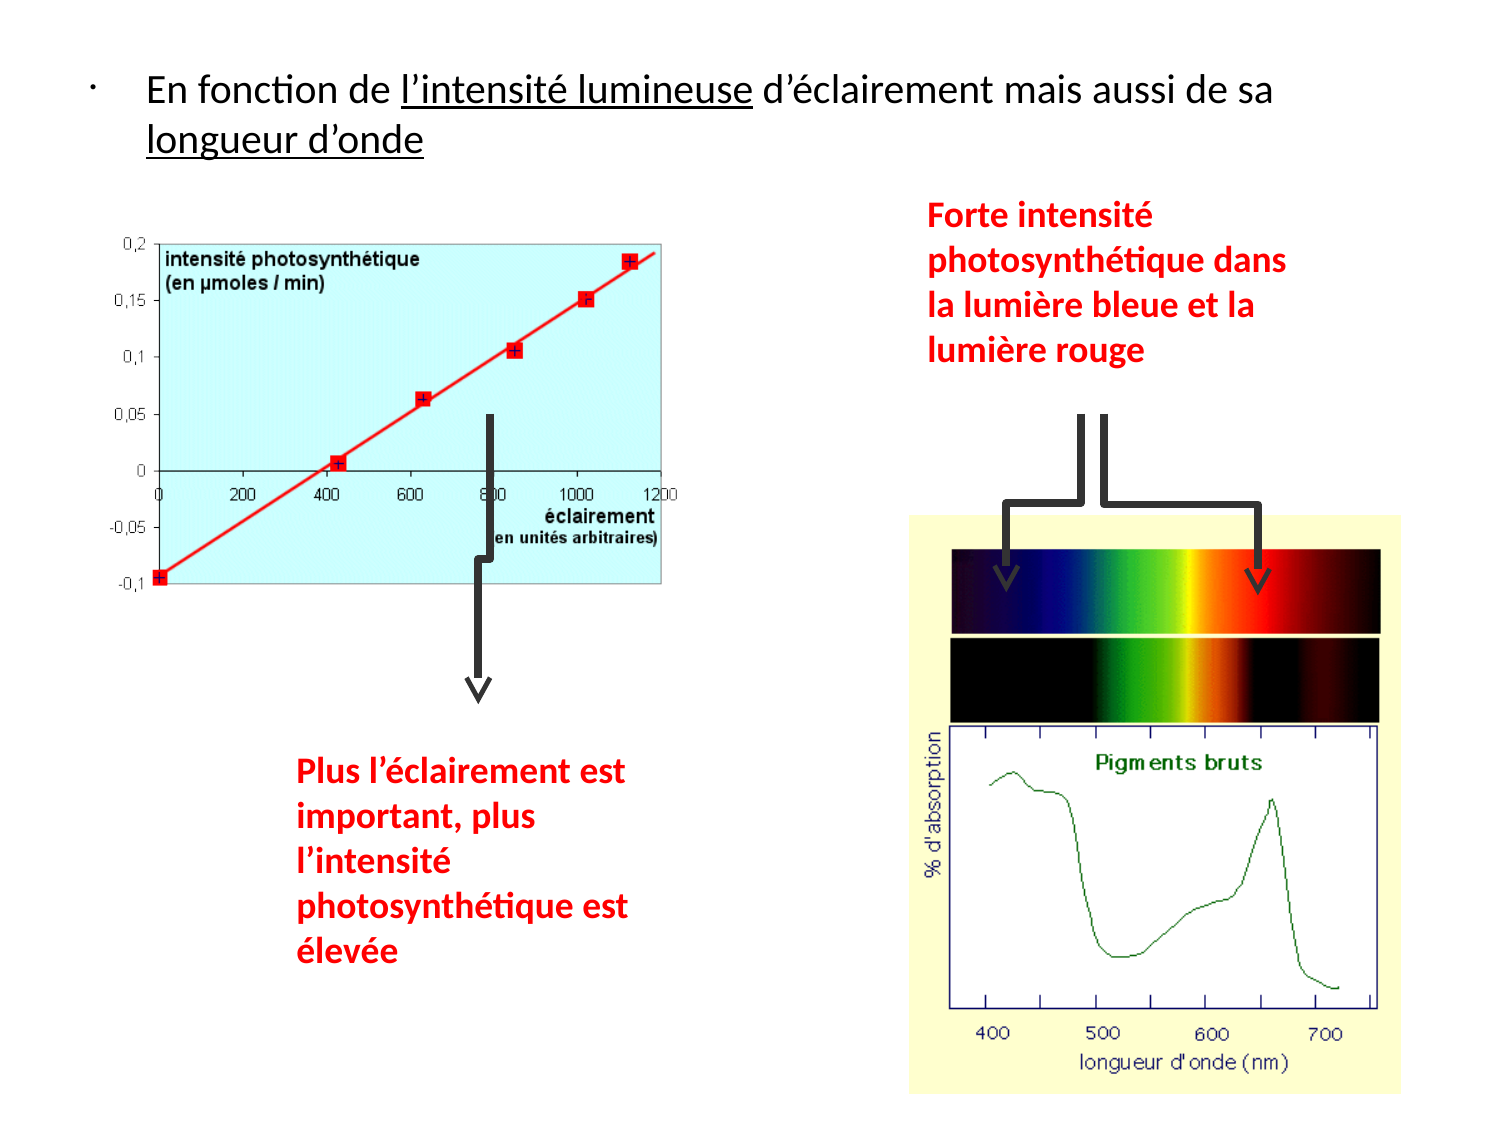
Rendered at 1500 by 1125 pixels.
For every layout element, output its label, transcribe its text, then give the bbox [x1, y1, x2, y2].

list En fonction de l’intensité lumineuse d’éclairement mais aussi de sa longueur d’onde [75, 54, 1425, 1005]
picture [100, 231, 682, 596]
picture [909, 515, 1401, 1094]
text_box Forte intensité photosynthétique dans la lumière bleue et la lumière rouge [912, 182, 1315, 378]
text_box Plus l’éclairement est important, plus l’intensité photosynthétique est élevée [281, 738, 662, 979]
